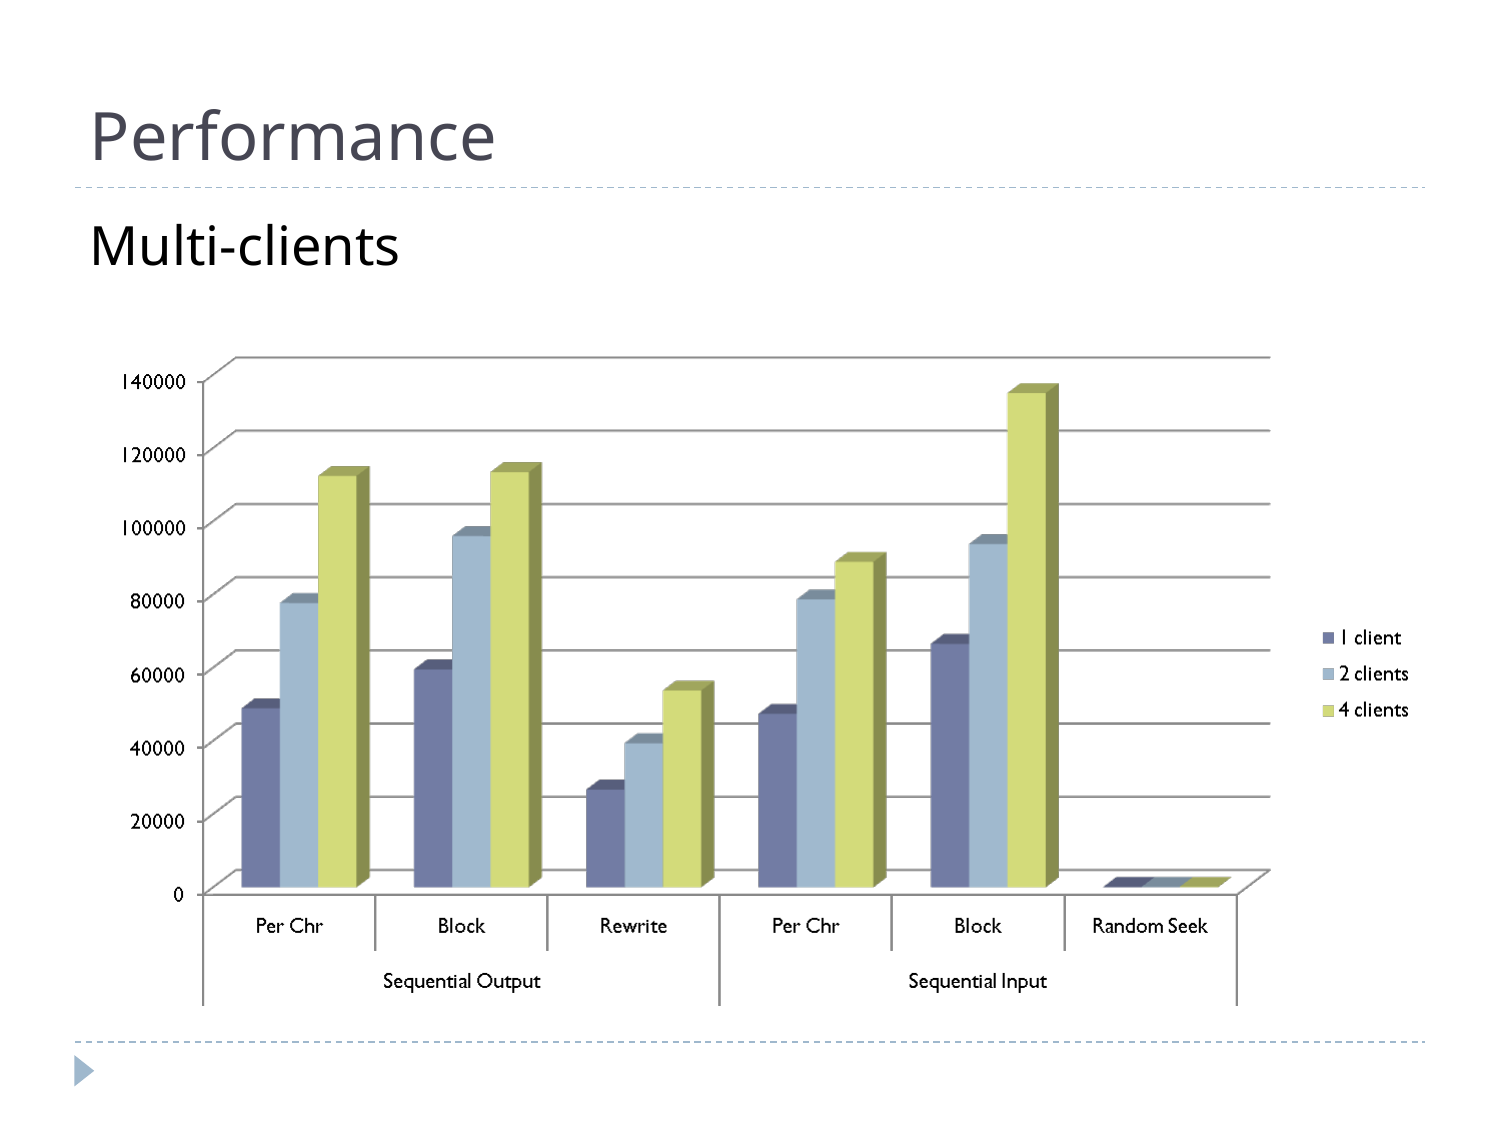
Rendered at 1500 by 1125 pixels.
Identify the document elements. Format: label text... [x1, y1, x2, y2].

picture [80, 327, 1431, 1022]
title Performance [75, 24, 1426, 188]
list Multi-clients [75, 200, 1426, 294]
